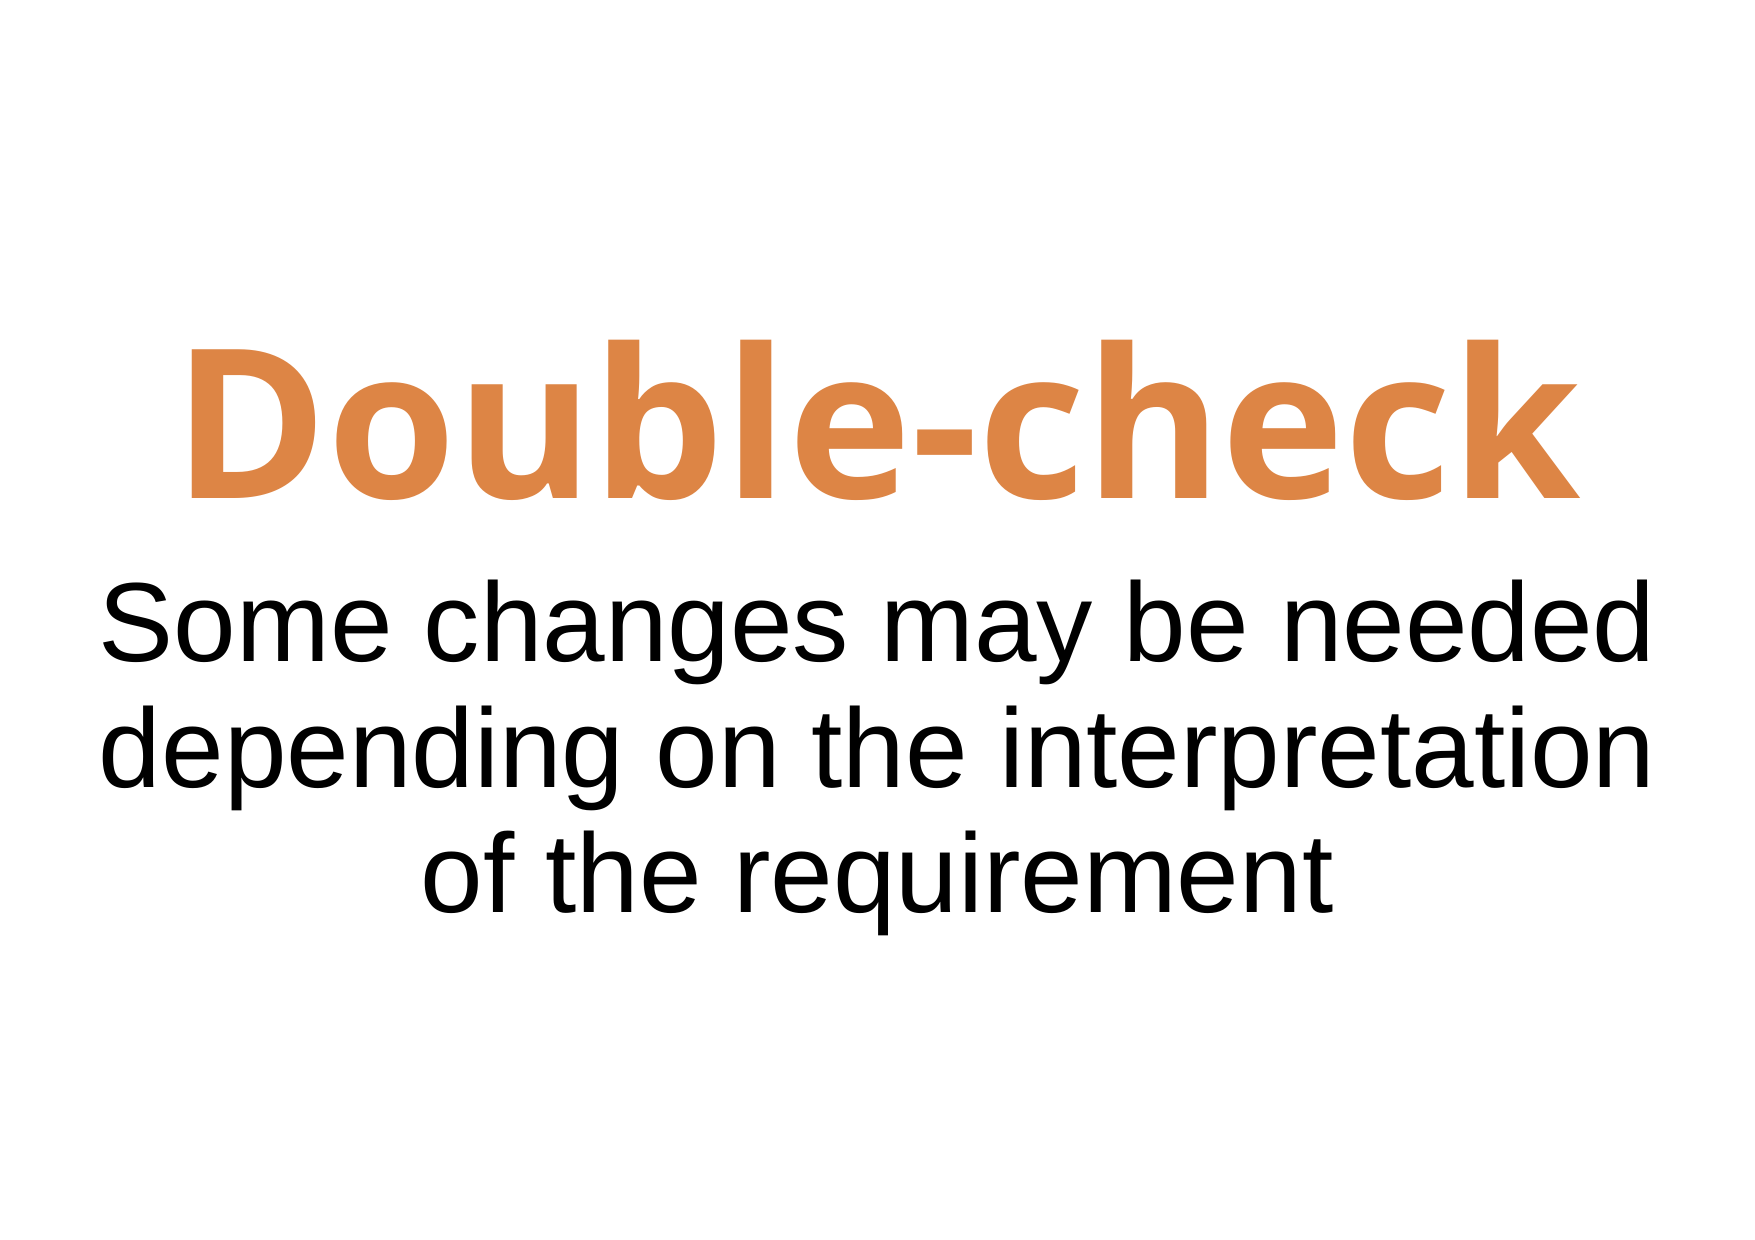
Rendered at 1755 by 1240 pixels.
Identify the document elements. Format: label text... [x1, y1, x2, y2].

subtitle Double-check Some changes may be needed depending on the interpretation of the requirement [75, 82, 1680, 1131]
